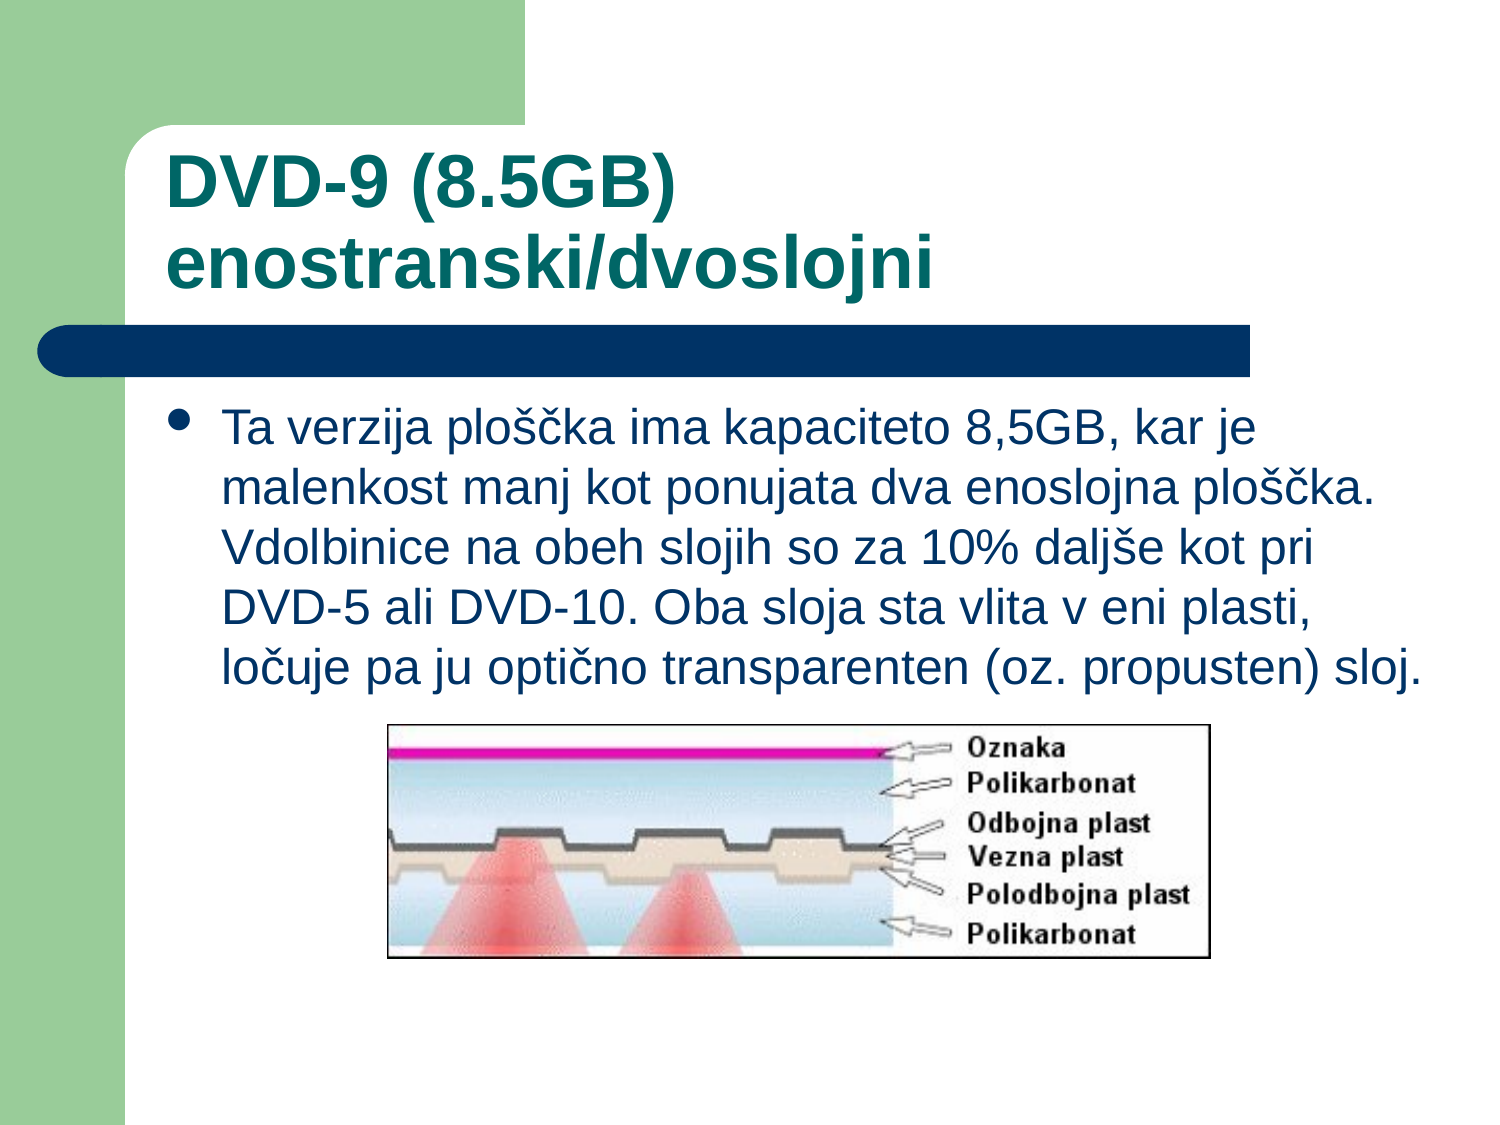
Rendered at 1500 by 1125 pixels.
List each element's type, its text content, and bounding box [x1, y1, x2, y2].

list Ta verzija ploščka ima kapaciteto 8,5GB, kar je malenkost manj kot ponujata dva enoslojna ploščka. Vdolbinice na obeh slojih so za 10% daljše kot pri DVD-5 ali DVD-10. Oba sloja sta vlita v eni plasti, ločuje pa ju optično transparenten (oz. propusten) sloj. [150, 387, 1463, 1000]
title DVD-9 (8.5GB) enostranski/dvoslojni [150, 125, 1463, 313]
picture [387, 724, 1211, 959]
